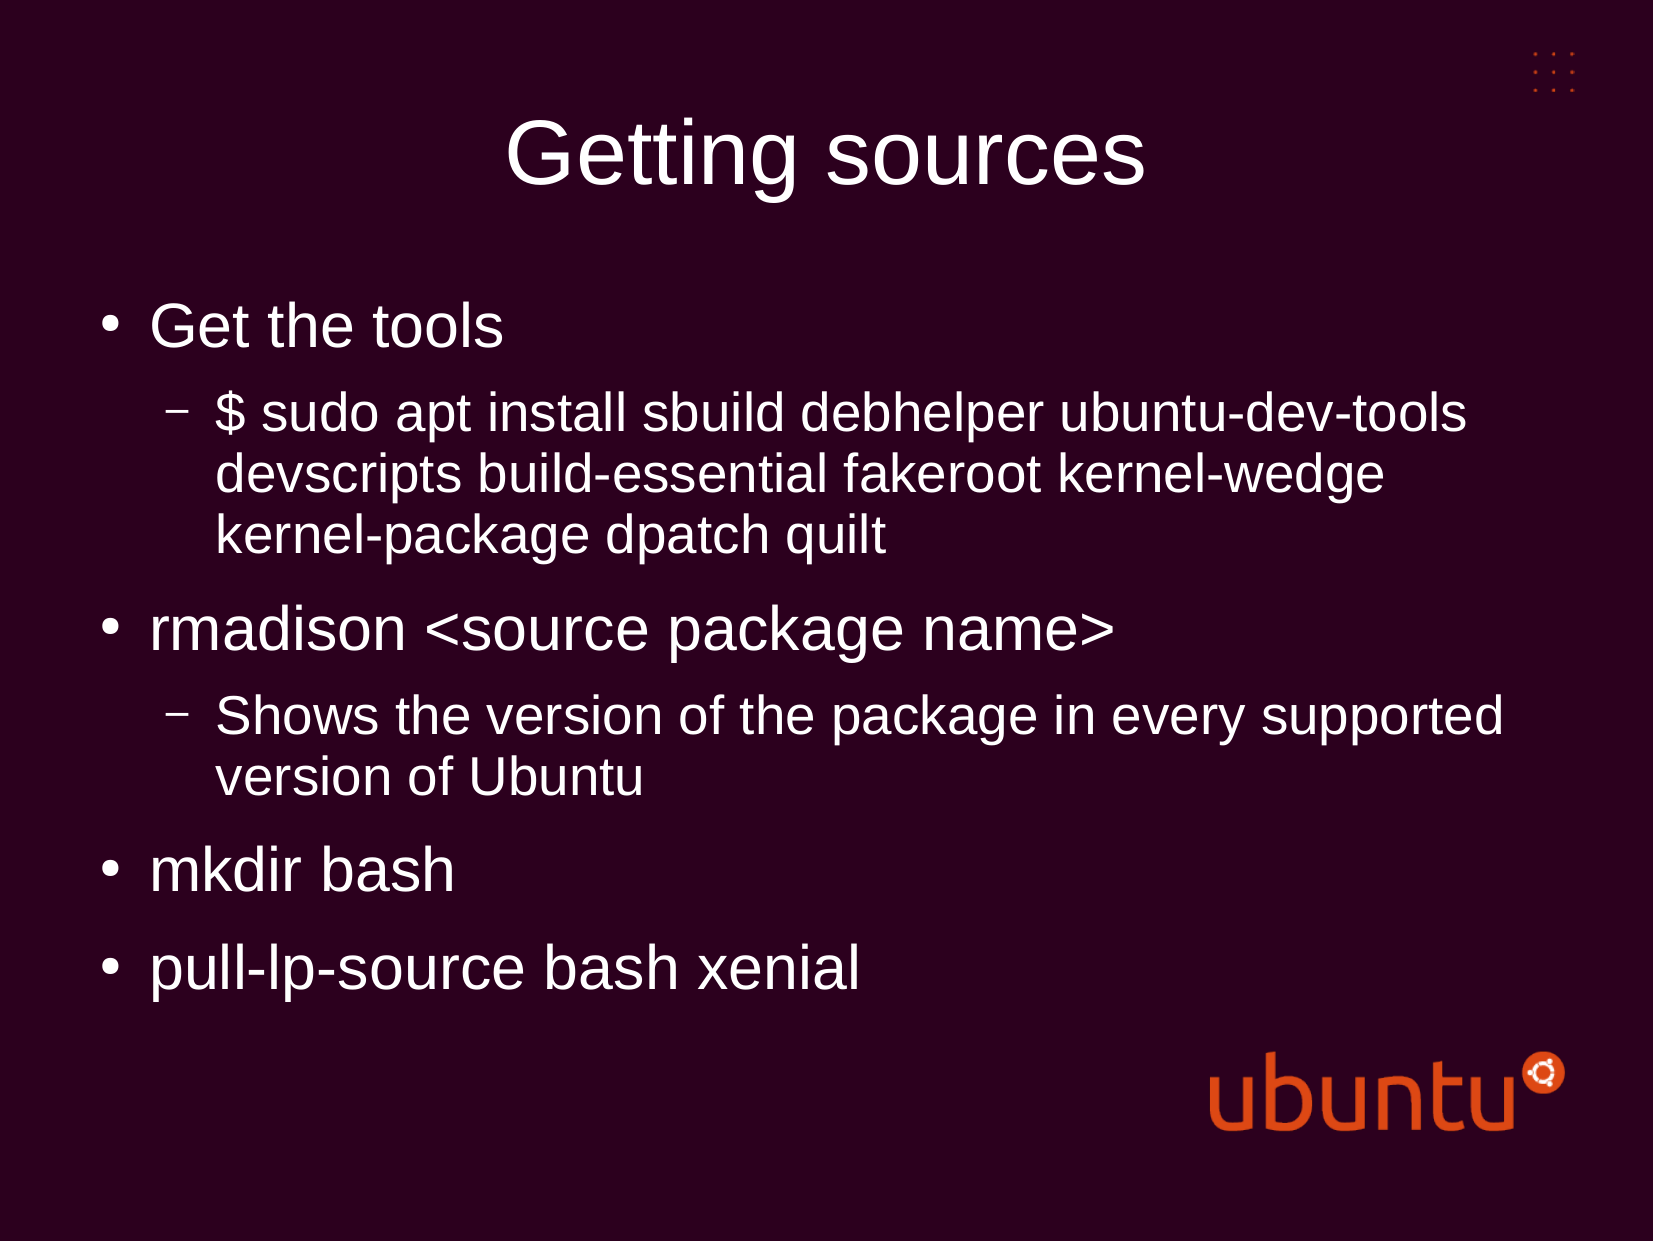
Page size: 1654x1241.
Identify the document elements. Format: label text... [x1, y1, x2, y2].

picture [1121, 960, 1653, 1223]
list Get the tools $ sudo apt install sbuild debhelper ubuntu-dev-tools devscripts build-essential fakeroot kernel-wedge kernel-package dpatch quilt rmadison <source package name> Shows the version of the package in every supported version of Ubuntu mkdir bash pull-lp-source bash xenial [82, 290, 1571, 1010]
title Getting sources [82, 49, 1571, 257]
picture [1571, 49, 1575, 94]
